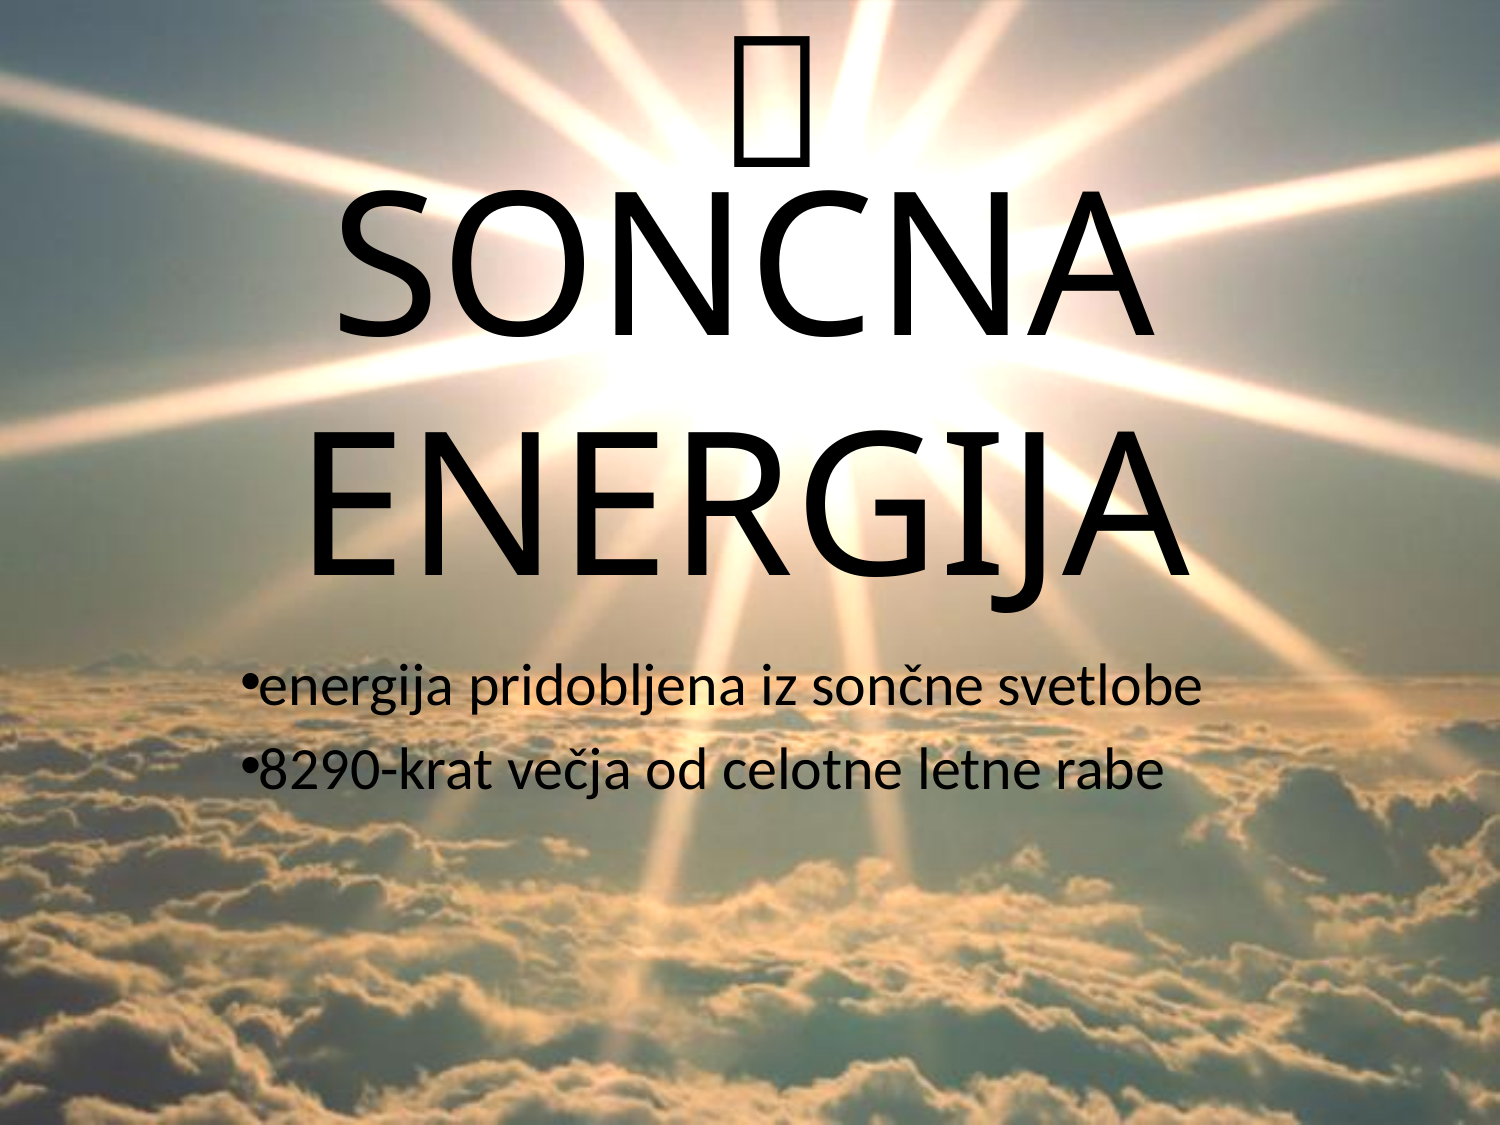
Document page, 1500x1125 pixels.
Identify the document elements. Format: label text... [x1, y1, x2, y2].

subtitle energija pridobljena iz sončne svetlobe 8290-krat večja od celotne letne rabe [225, 637, 1275, 925]
picture [0, 0, 1500, 1125]
text_box  [703, 0, 891, 212]
title SONCNA ENERGIJA [105, 128, 1381, 622]
